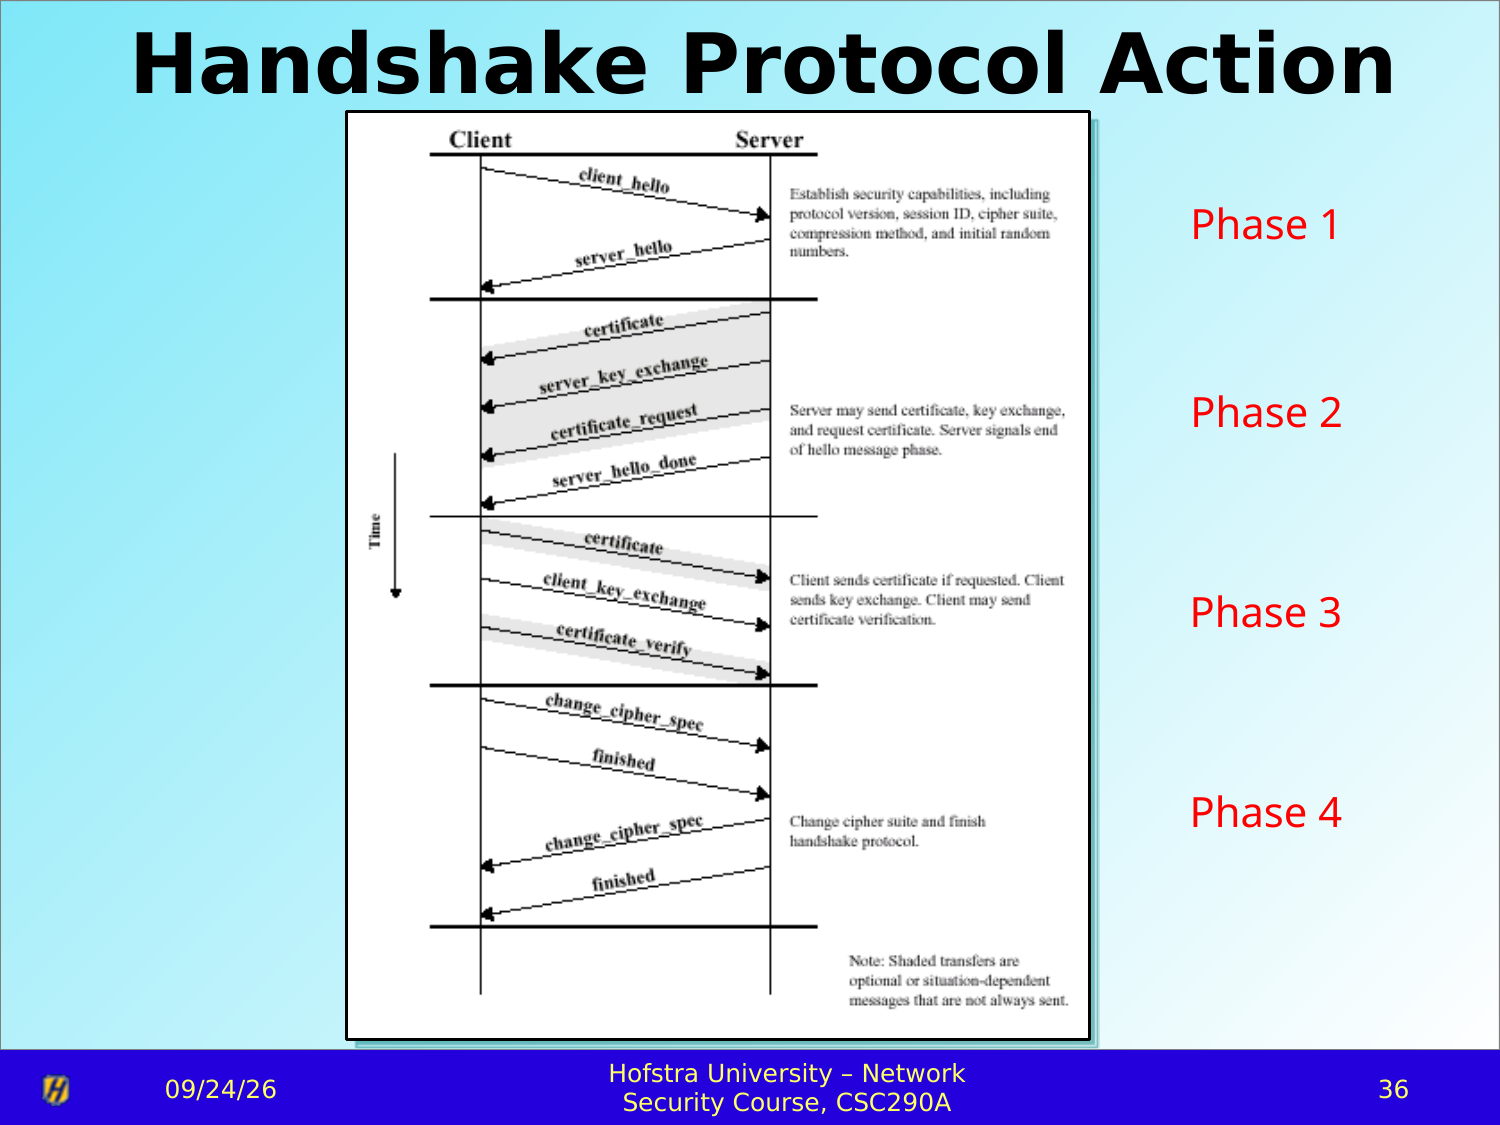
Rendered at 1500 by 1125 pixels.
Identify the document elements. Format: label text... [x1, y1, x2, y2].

text_box Phase 2 [1175, 375, 1359, 448]
picture [348, 112, 1088, 1038]
text_box Phase 3 [1174, 574, 1358, 648]
text_box Phase 4 [1174, 774, 1358, 848]
title Handshake Protocol Action [88, 5, 1439, 121]
picture [37, 1072, 76, 1110]
text_box Phase 1 [1175, 187, 1359, 260]
